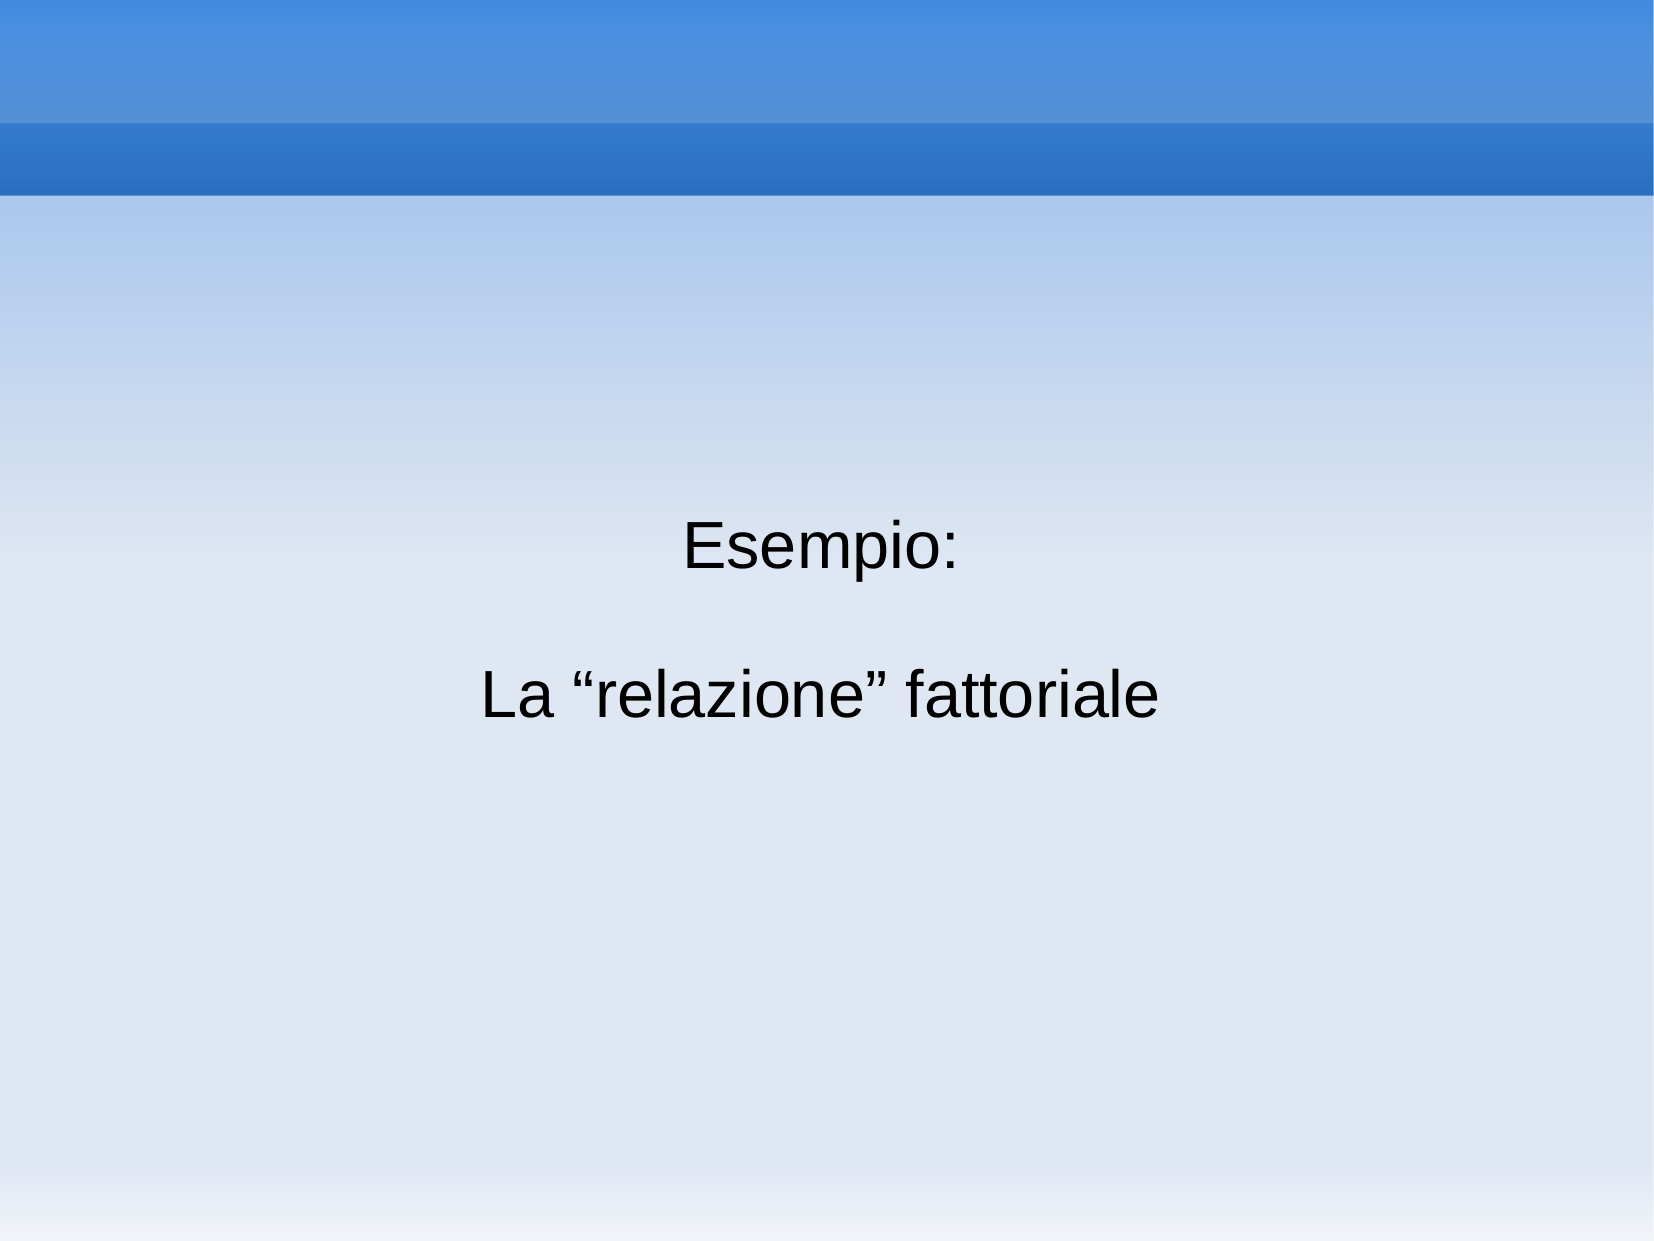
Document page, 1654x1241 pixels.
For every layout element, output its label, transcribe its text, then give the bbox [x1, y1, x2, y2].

picture [0, 0, 1654, 1241]
subtitle Esempio: La “relazione” fattoriale [76, 65, 1565, 1175]
